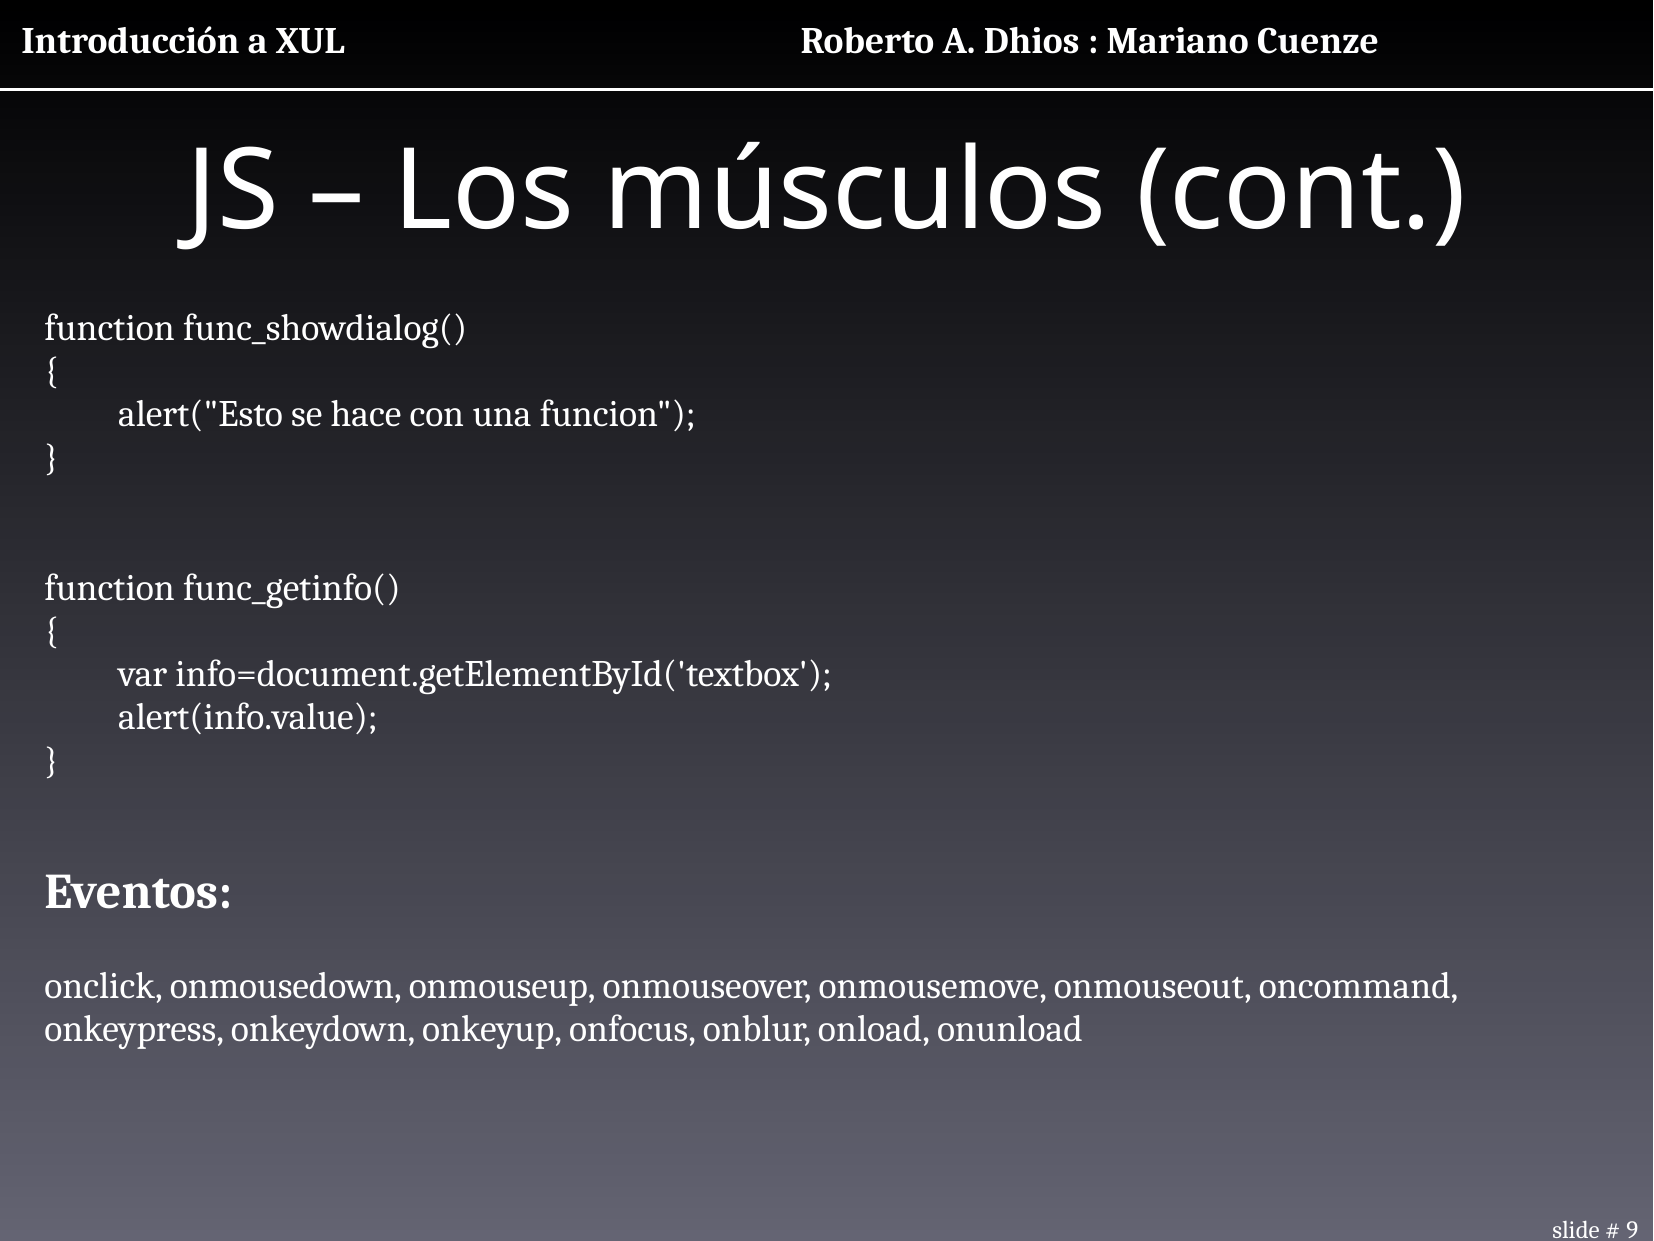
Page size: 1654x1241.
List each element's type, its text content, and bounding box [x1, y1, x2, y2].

text_box function func_showdialog() { alert("Esto se hace con una funcion"); } function func_getinfo() { var info=document.getElementById('textbox'); alert(info.value); } [29, 299, 1625, 793]
title JS – Los músculos (cont.) [29, 91, 1625, 281]
text_box Eventos: onclick, onmousedown, onmouseup, onmouseover, onmousemove, onmouseout, oncommand, onkeypress, onkeydown, onkeyup, onfocus, onblur, onload, onunload [29, 856, 1595, 1123]
text_box Introducción a XUL Roberto A. Dhios : Mariano Cuenze [6, 12, 1653, 71]
